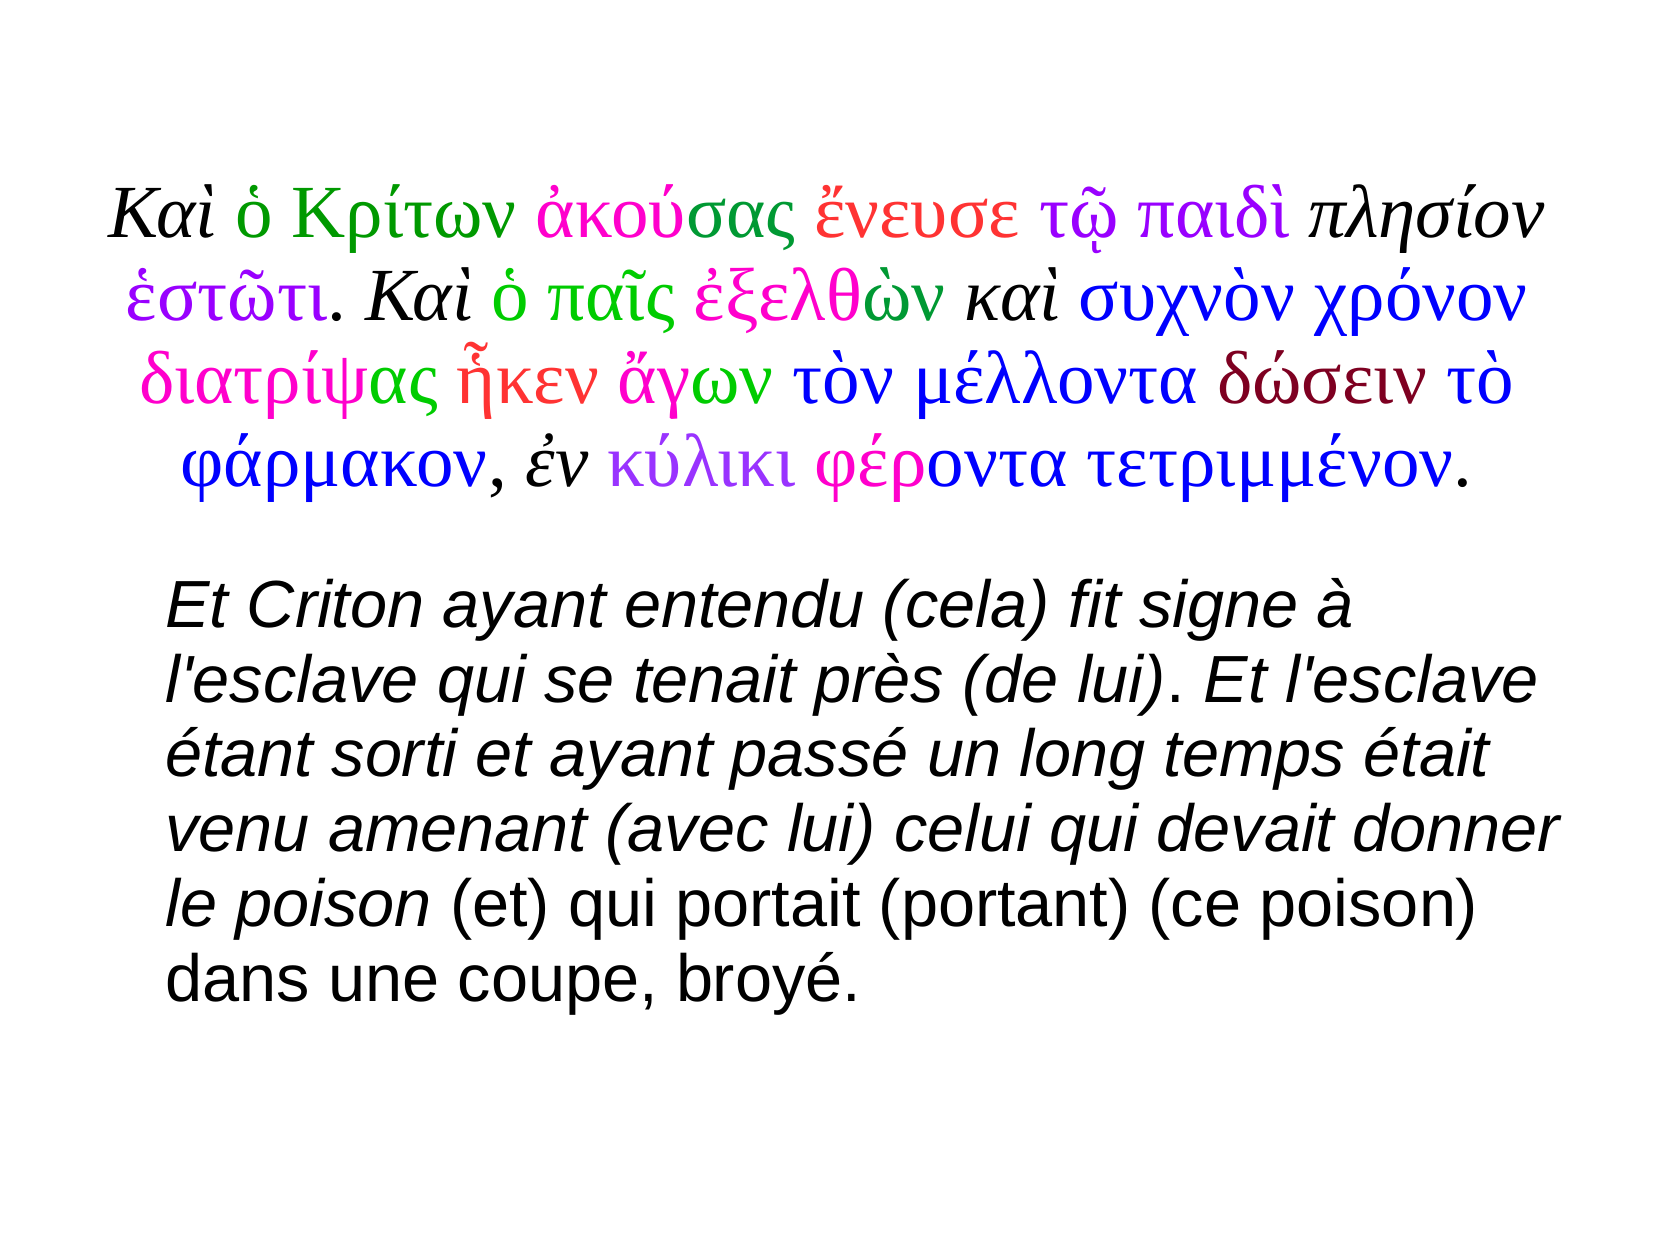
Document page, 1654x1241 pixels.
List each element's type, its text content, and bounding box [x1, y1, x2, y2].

list Et Criton ayant entendu (cela) fit signe à l'esclave qui se tenait près (de lui). Et l'esclave étant sorti et ayant passé un long temps était venu amenant (avec lui) celui qui devait donner le poison (et) qui portait (portant) (ce poison) dans une coupe, broyé. [94, 566, 1583, 1146]
title Καὶ ὁ Κρίτων ἀκούσας ἔνευσε τῷ παιδὶ πλησίον ἑστῶτι. Καὶ ὁ παῖς ἐξελθὼν καὶ συχνὸν χρόνον διατρίψας ἧκεν ἄγων τὸν μέλλοντα δώσειν τὸ φάρμακον, ἐν κύλικι φέροντα τετριμμένον. [82, 129, 1571, 544]
